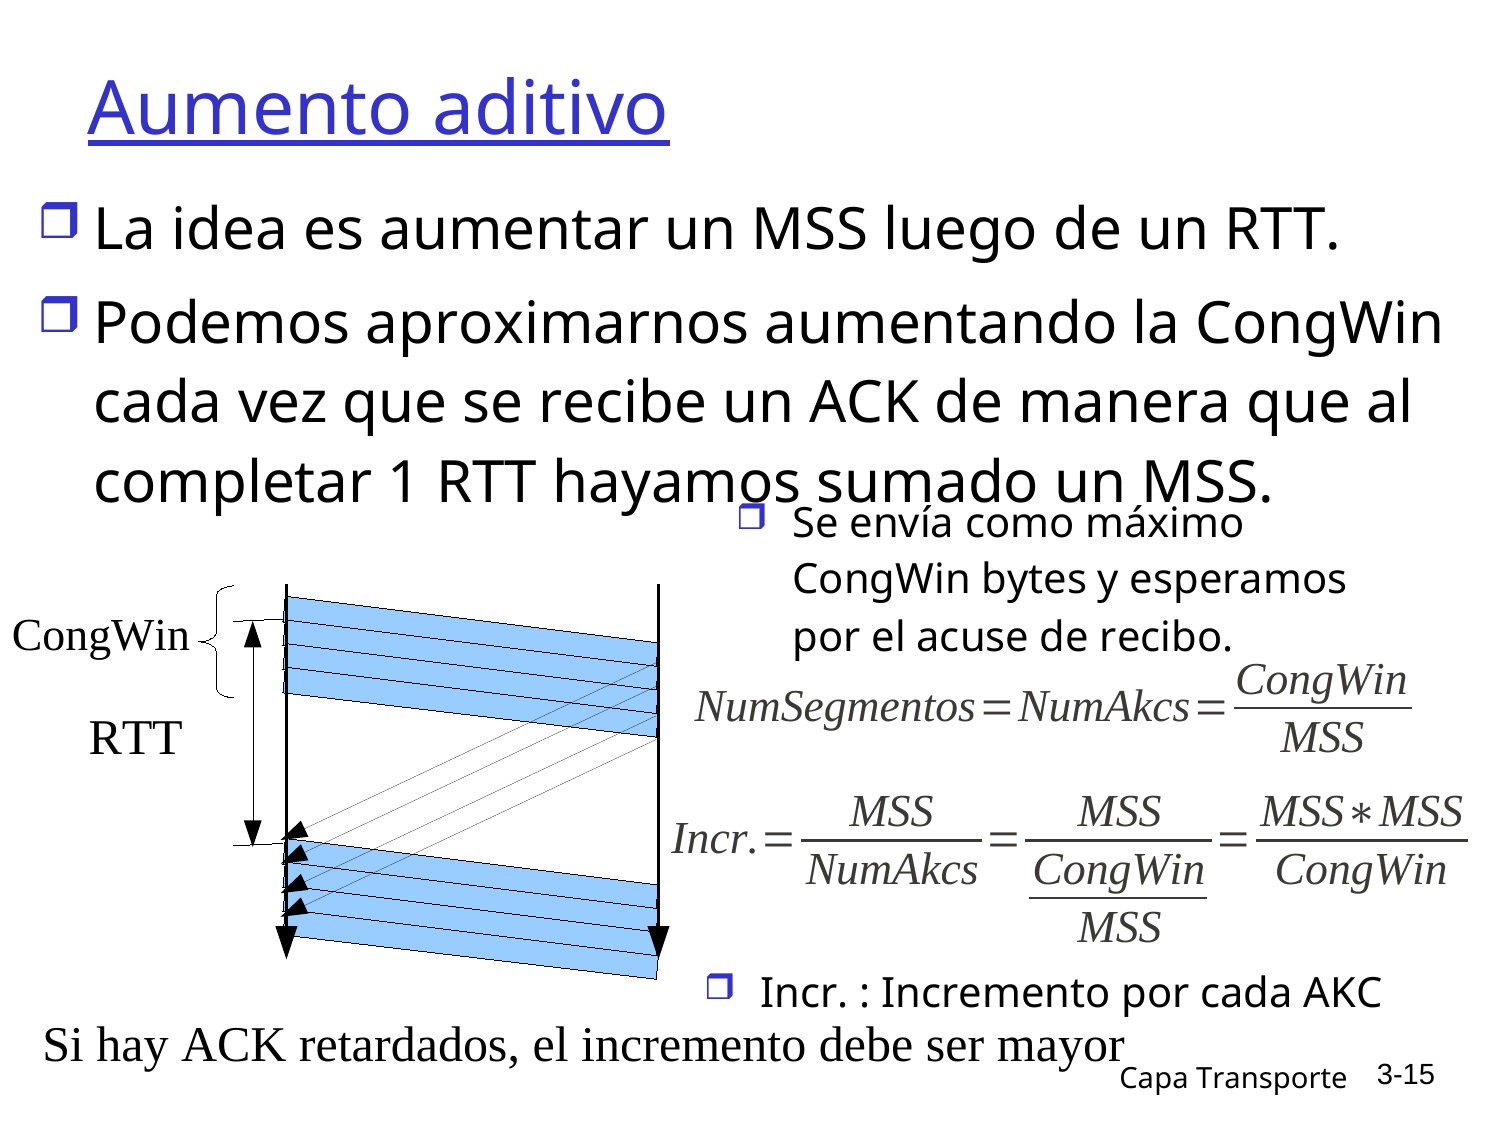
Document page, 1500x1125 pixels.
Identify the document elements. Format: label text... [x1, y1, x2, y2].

text_box [621, 717, 657, 738]
text_box RTT [73, 702, 214, 773]
text_box Si hay ACK retardados, el incremento debe ser mayor [27, 1009, 1224, 1080]
text_box [288, 843, 371, 885]
text_box [288, 839, 323, 855]
list Incr. : Incremento por cada AKC [704, 963, 1460, 1075]
text_box [288, 596, 657, 722]
text_box [288, 849, 411, 908]
text_box CongWin [0, 602, 208, 668]
text_box [288, 854, 658, 980]
list La idea es aumentar un MSS luego de un RTT. Podemos aproximarnos aumentando la CongWin cada vez que se recibe un ACK de manera que al completar 1 RTT hayamos sumado un MSS. [37, 187, 1463, 558]
text_box [531, 663, 657, 727]
title Aumento aditivo [87, 23, 1463, 187]
list Se envía como máximo CongWin bytes y esperamos por el acuse de recibo. [736, 492, 1422, 638]
chart [685, 654, 1420, 763]
chart [663, 786, 1475, 952]
text_box [571, 687, 657, 733]
